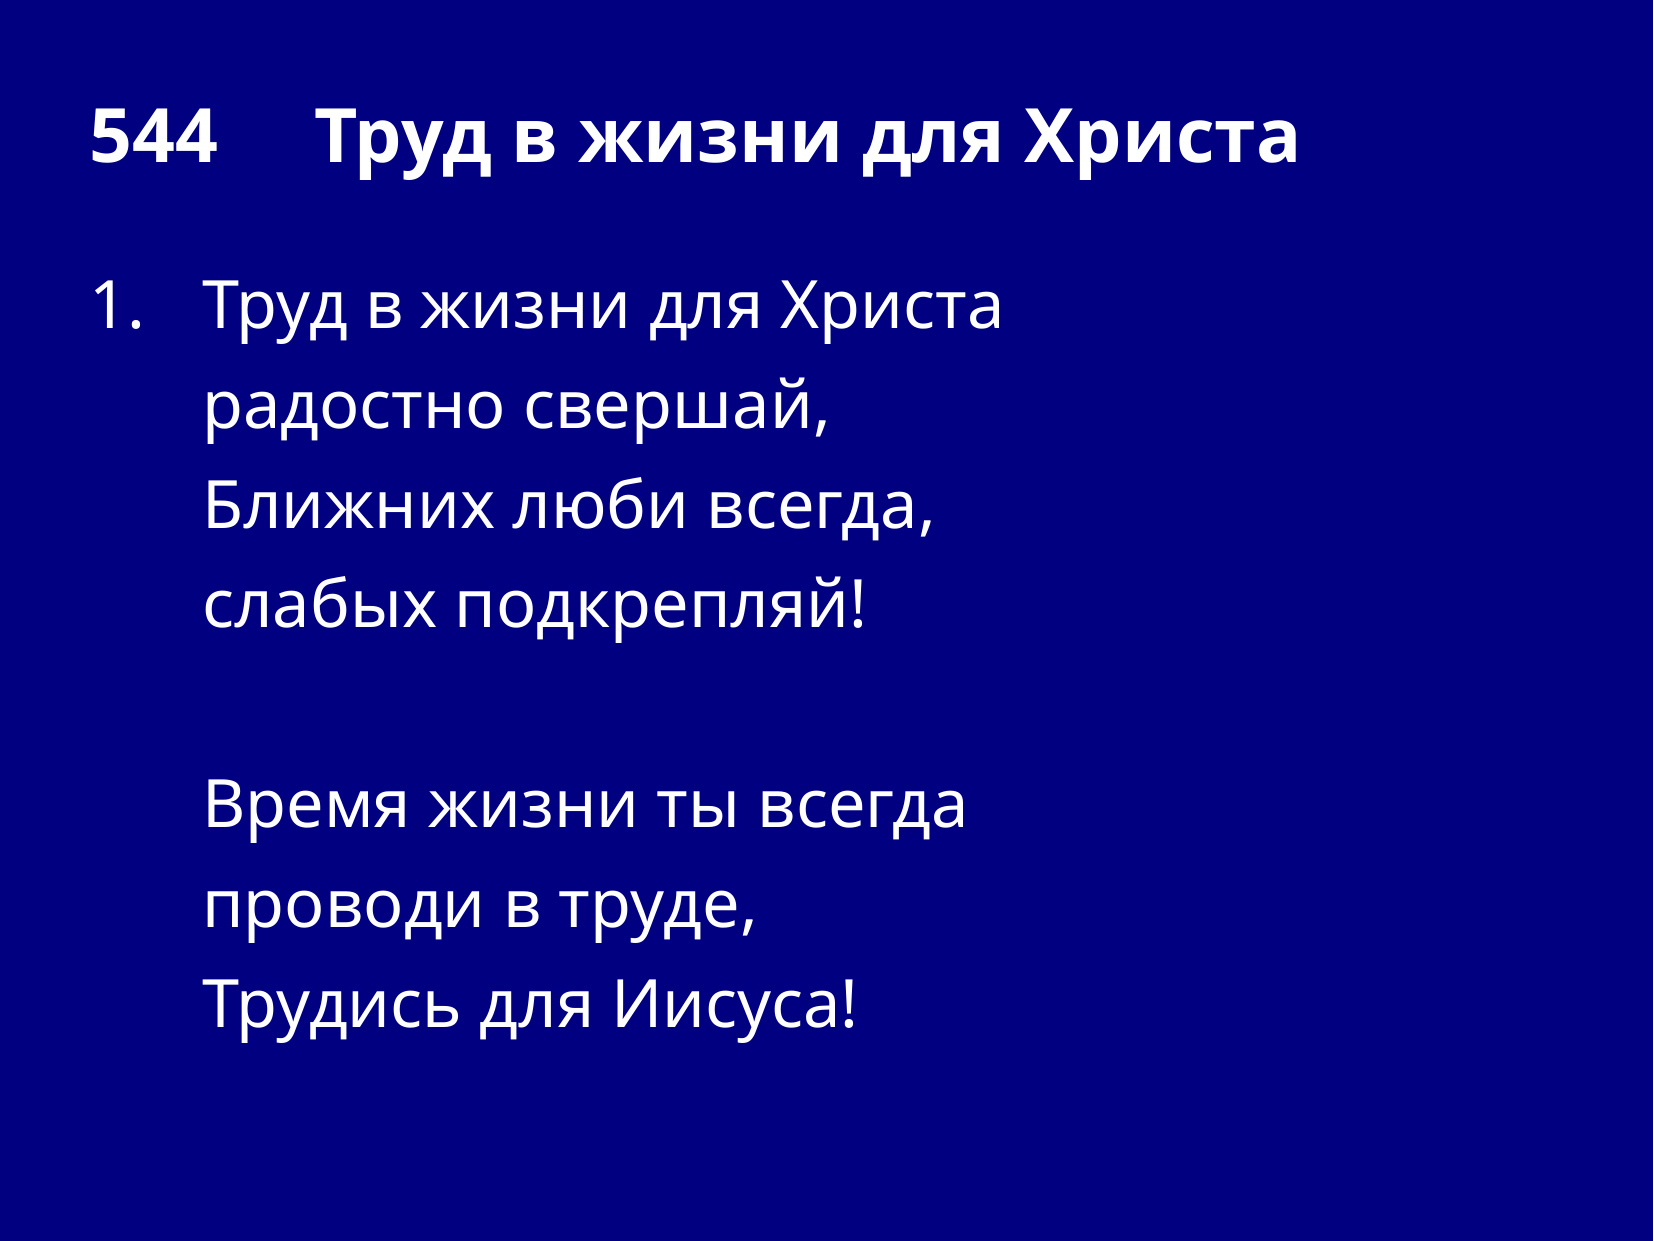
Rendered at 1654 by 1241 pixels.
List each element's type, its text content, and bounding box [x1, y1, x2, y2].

text_box 1. Труд в жизни для Христа радостно свершай, Ближних люби всегда, слабых подкрепляй! Время жизни ты всегда проводи в труде, Трудись для Иисуса! [75, 188, 1576, 1163]
text_box 544 Труд в жизни для Христа [75, 75, 1576, 188]
